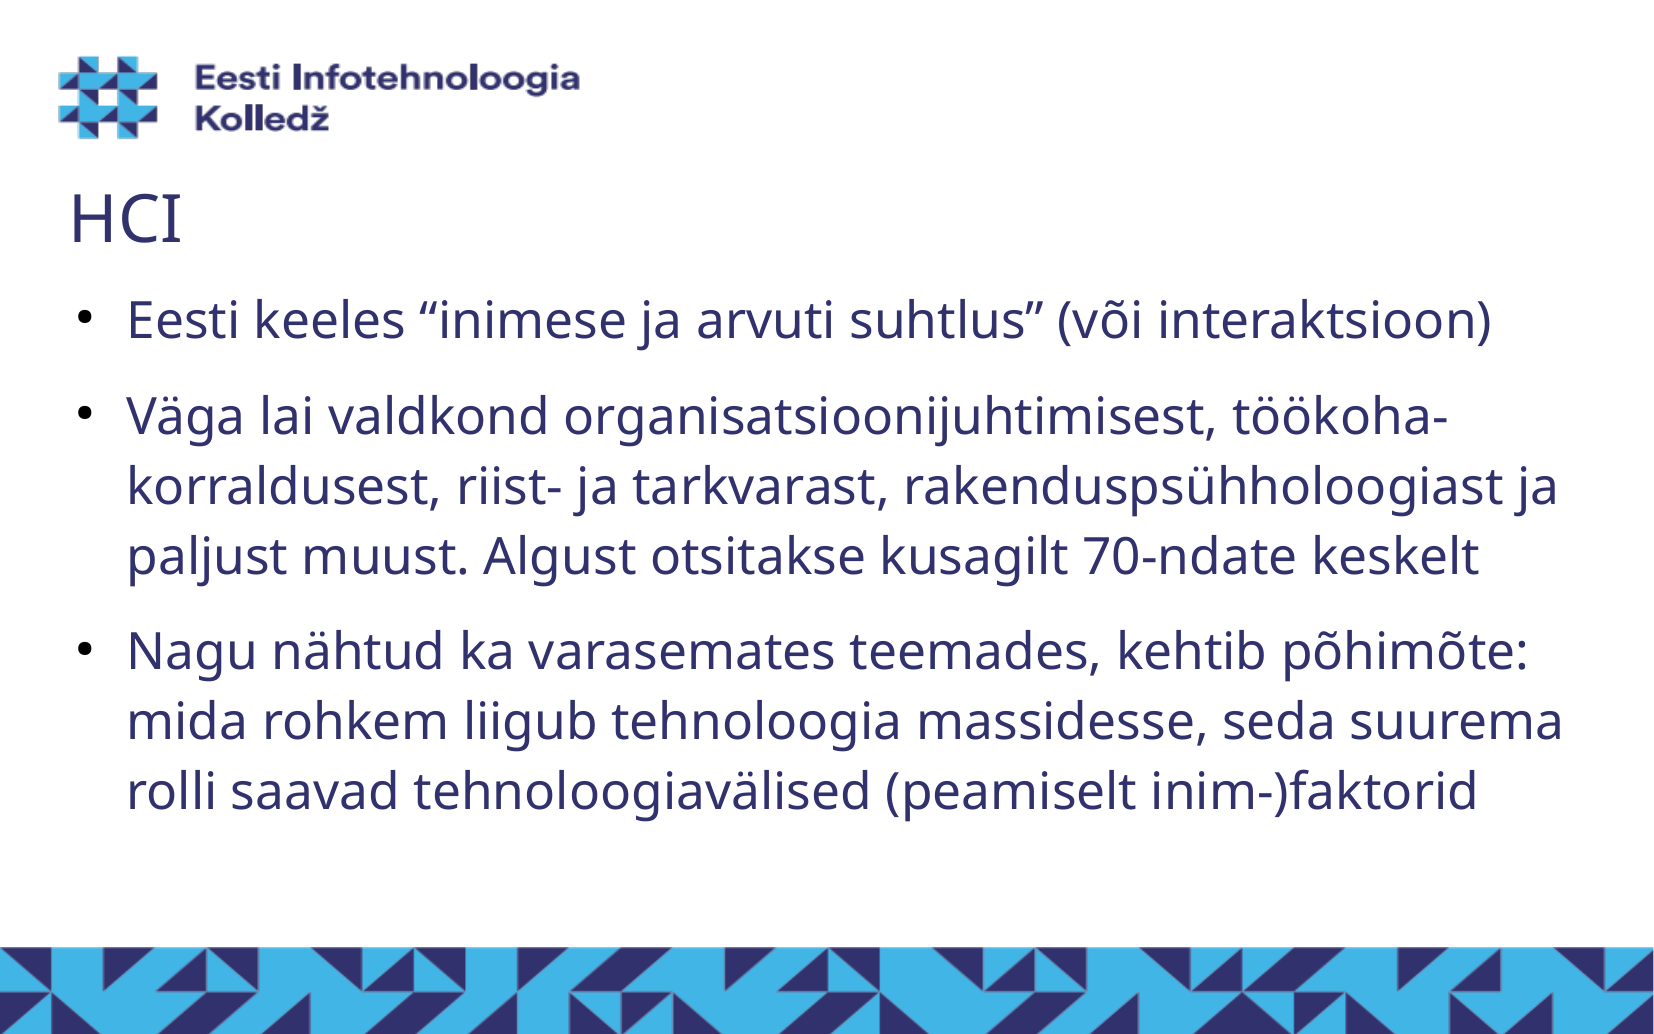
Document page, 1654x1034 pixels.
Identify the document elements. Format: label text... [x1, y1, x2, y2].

list Eesti keeles “inimese ja arvuti suhtlus” (või interaktsioon) Väga lai valdkond organisatsioonijuhtimisest, töökoha-korraldusest, riist- ja tarkvarast, rakenduspsühholoogiast ja paljust muust. Algust otsitakse kusagilt 70-ndate keskelt Nagu nähtud ka varasemates teemades, kehtib põhimõte: mida rohkem liigub tehnoloogia massidesse, seda suurema rolli saavad tehnoloogiavälised (peamiselt inim-)faktorid [59, 283, 1595, 936]
title HCI [68, 147, 1536, 286]
